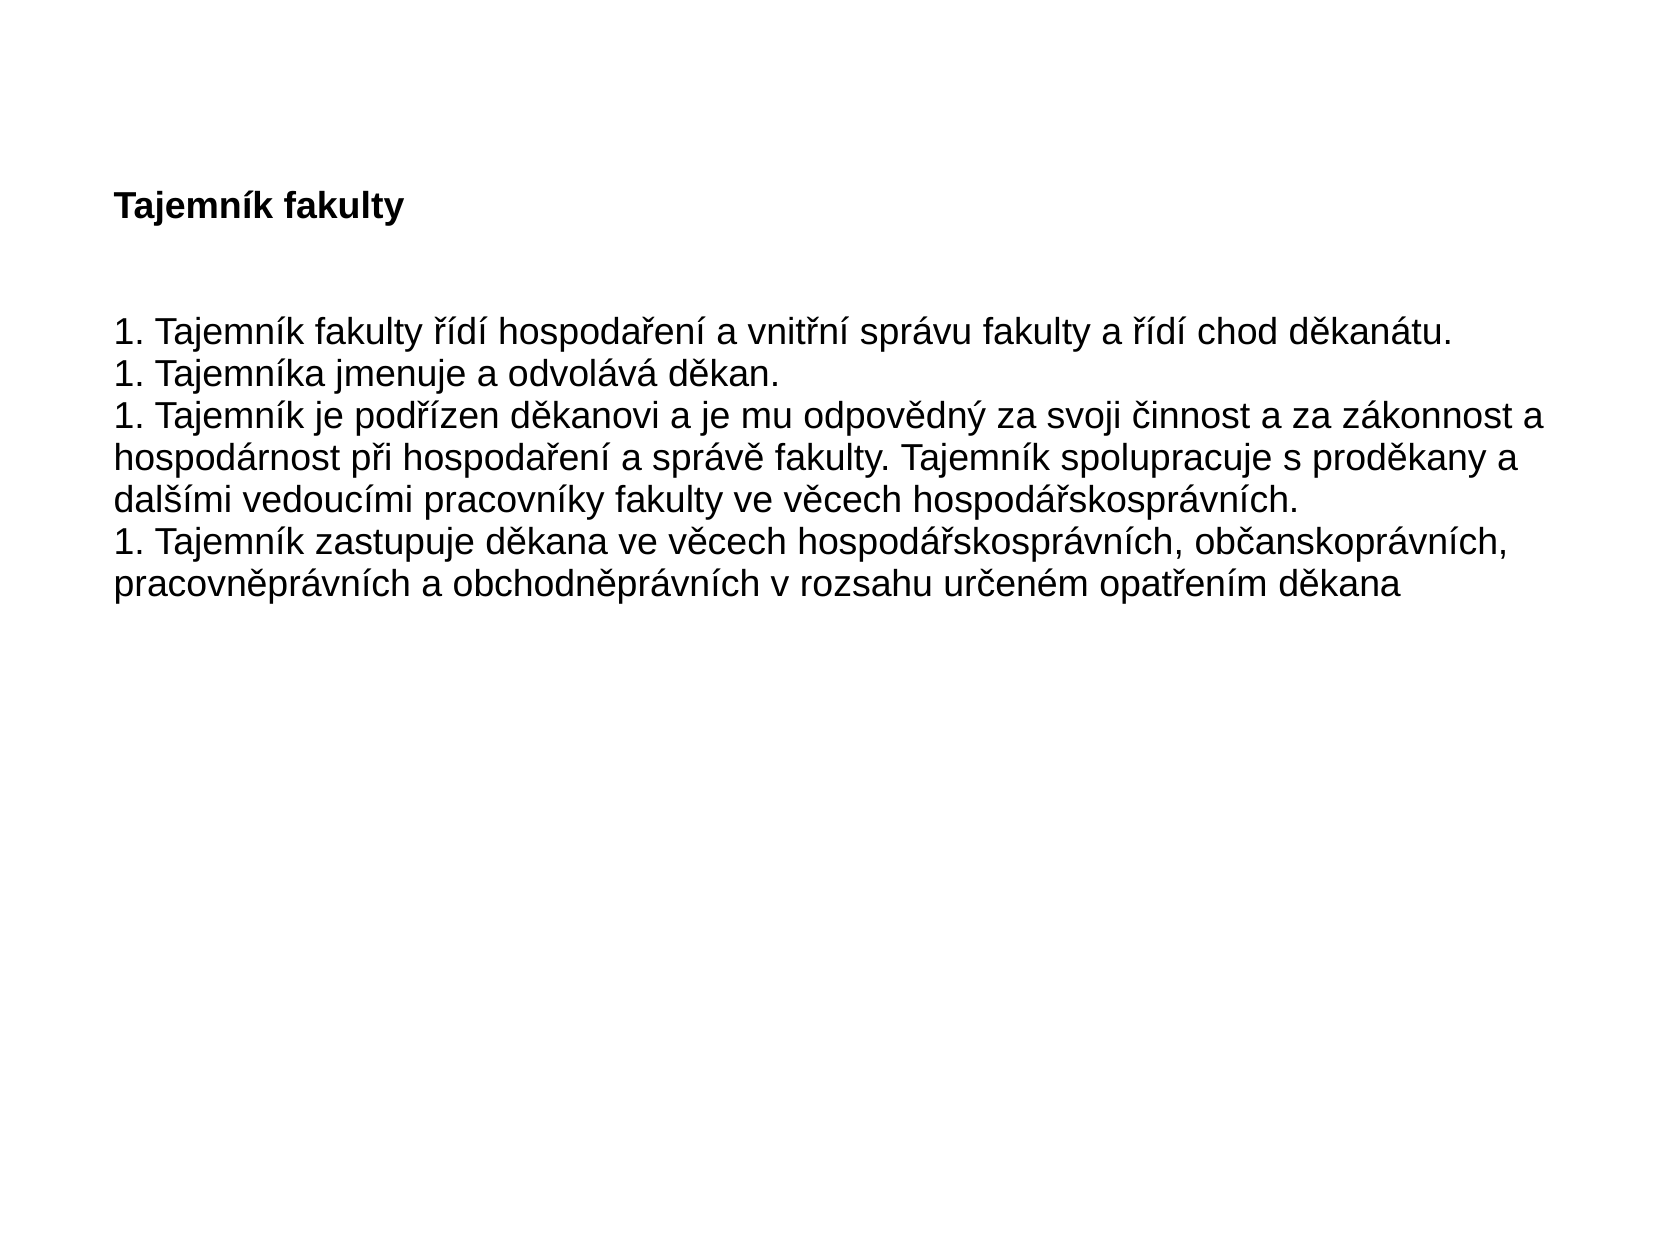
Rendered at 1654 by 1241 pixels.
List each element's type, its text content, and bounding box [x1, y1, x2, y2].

text_box Tajemník fakulty 1. Tajemník fakulty řídí hospodaření a vnitřní správu fakulty a řídí chod děkanátu. 1. Tajemníka jmenuje a odvolává děkan. 1. Tajemník je podřízen děkanovi a je mu odpovědný za svoji činnost a za zákonnost a hospodárnost při hospodaření a správě fakulty. Tajemník spolupracuje s proděkany a dalšími vedoucími pracovníky fakulty ve věcech hospodářskosprávních. 1. Tajemník zastupuje děkana ve věcech hospodářskosprávních, občanskoprávních, pracovněprávních a obchodněprávních v rozsahu určeném opatřením děkana [98, 177, 1560, 981]
